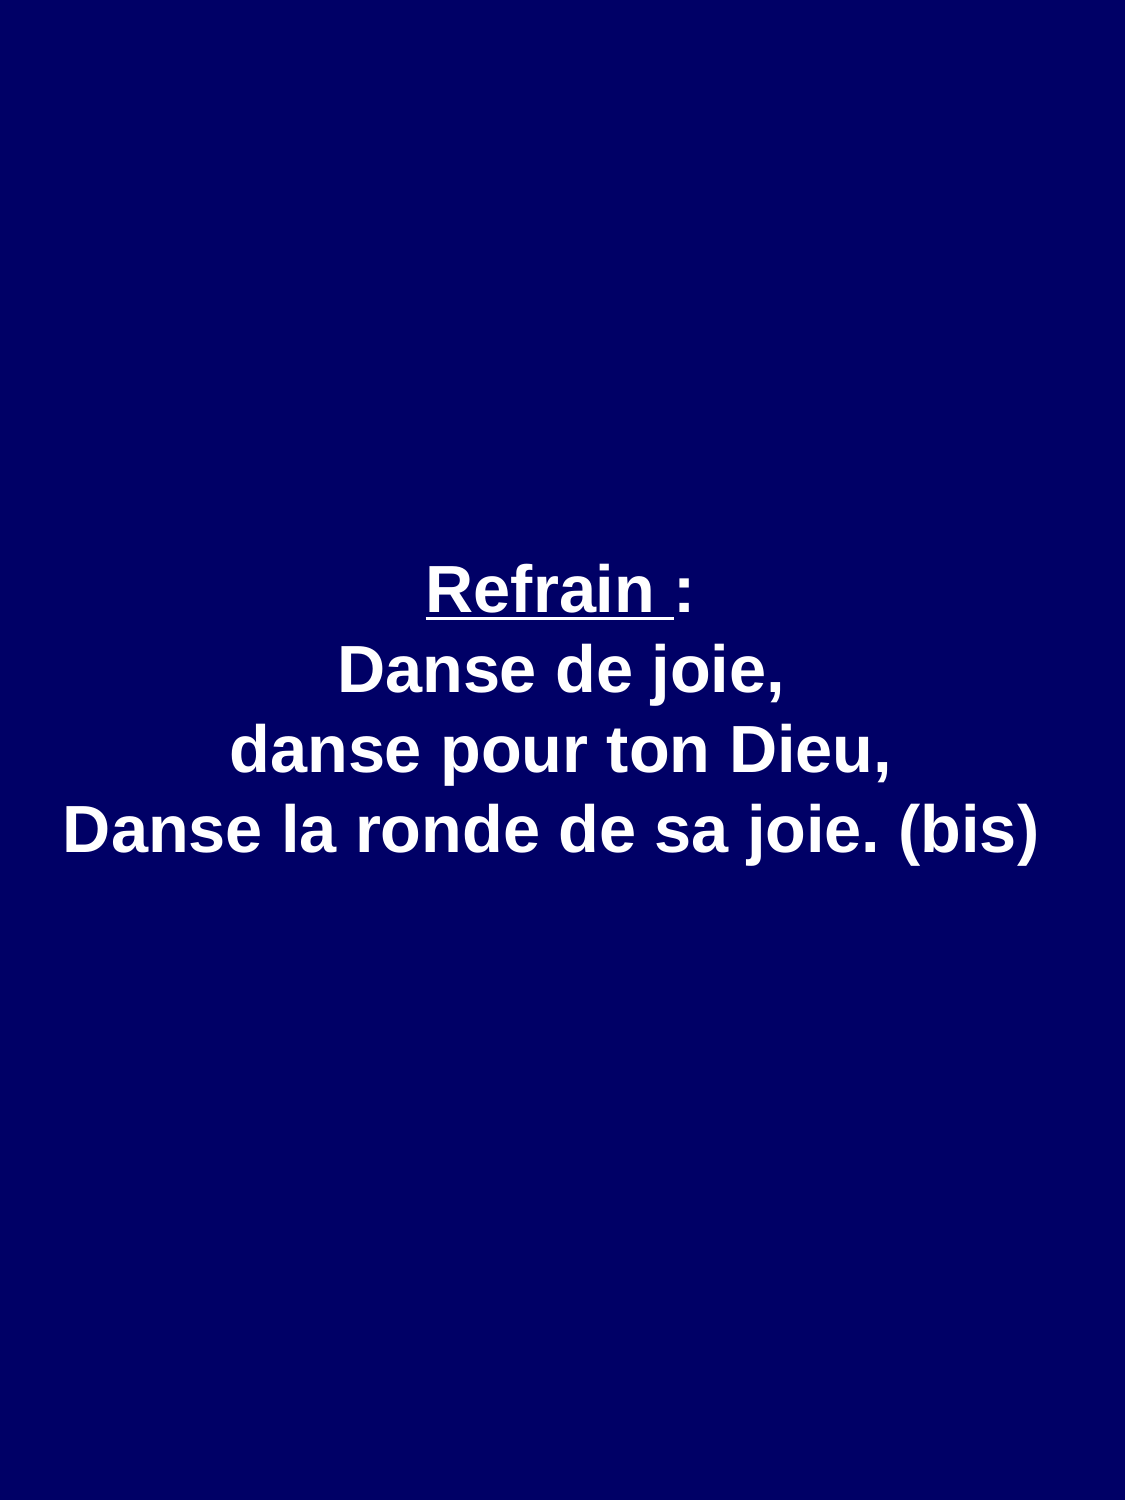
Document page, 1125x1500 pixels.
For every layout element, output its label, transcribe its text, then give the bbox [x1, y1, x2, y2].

text_box Refrain : Danse de joie, danse pour ton Dieu, Danse la ronde de sa joie. (bis) [23, 58, 1099, 1406]
